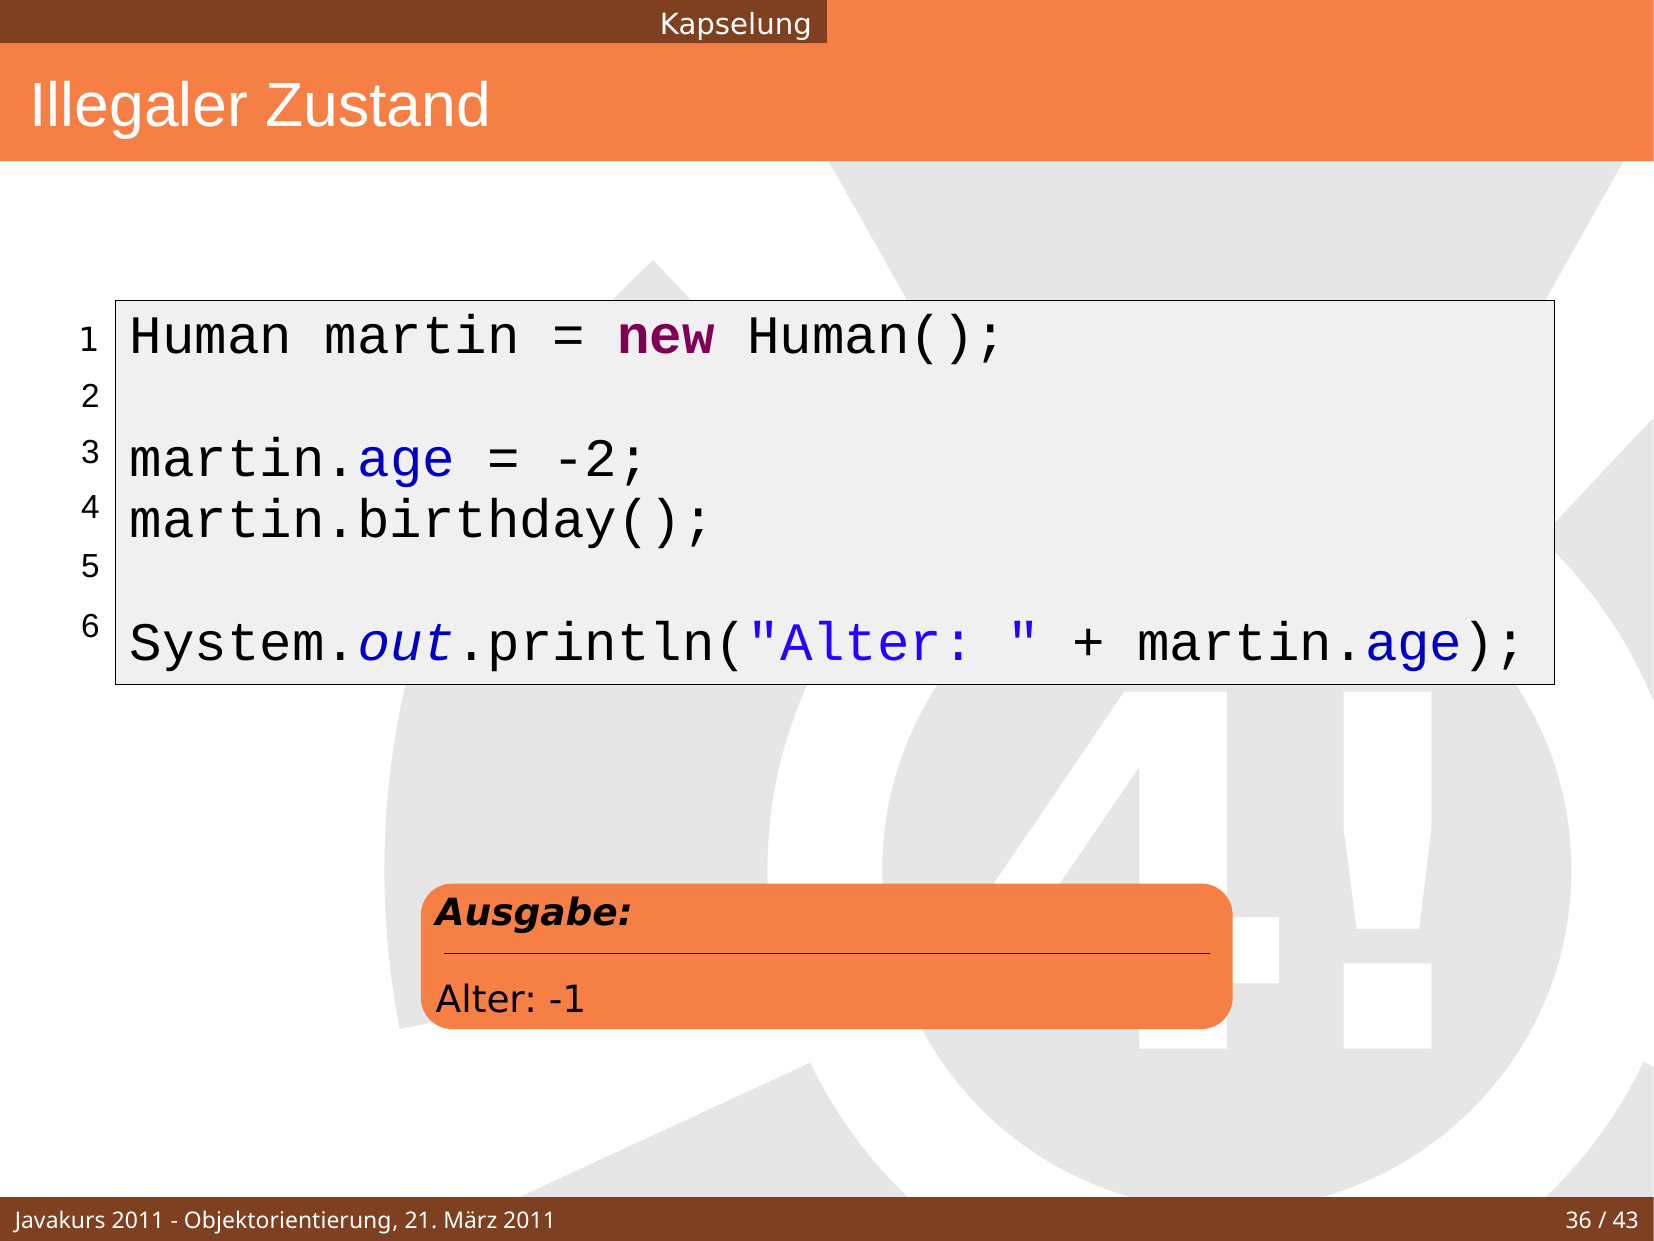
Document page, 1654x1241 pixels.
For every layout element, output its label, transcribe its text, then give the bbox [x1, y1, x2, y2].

text_box Human martin = new Human(); martin.age = -2; martin.birthday(); System.out.println("Alter: " + martin.age); [115, 300, 1555, 667]
table_cell 5 [38, 535, 114, 596]
text_box Kapselung [29, 0, 827, 50]
table_cell 4 [38, 480, 114, 535]
table_cell [38, 657, 114, 718]
text_box Ausgabe: Alter: -1 [420, 883, 1233, 1030]
table_cell 2 [38, 368, 114, 424]
table_cell 6 [38, 596, 114, 657]
title Illegaler Zustand [29, 67, 1595, 143]
table_cell 3 [38, 424, 114, 480]
table_header 1 [38, 313, 114, 368]
